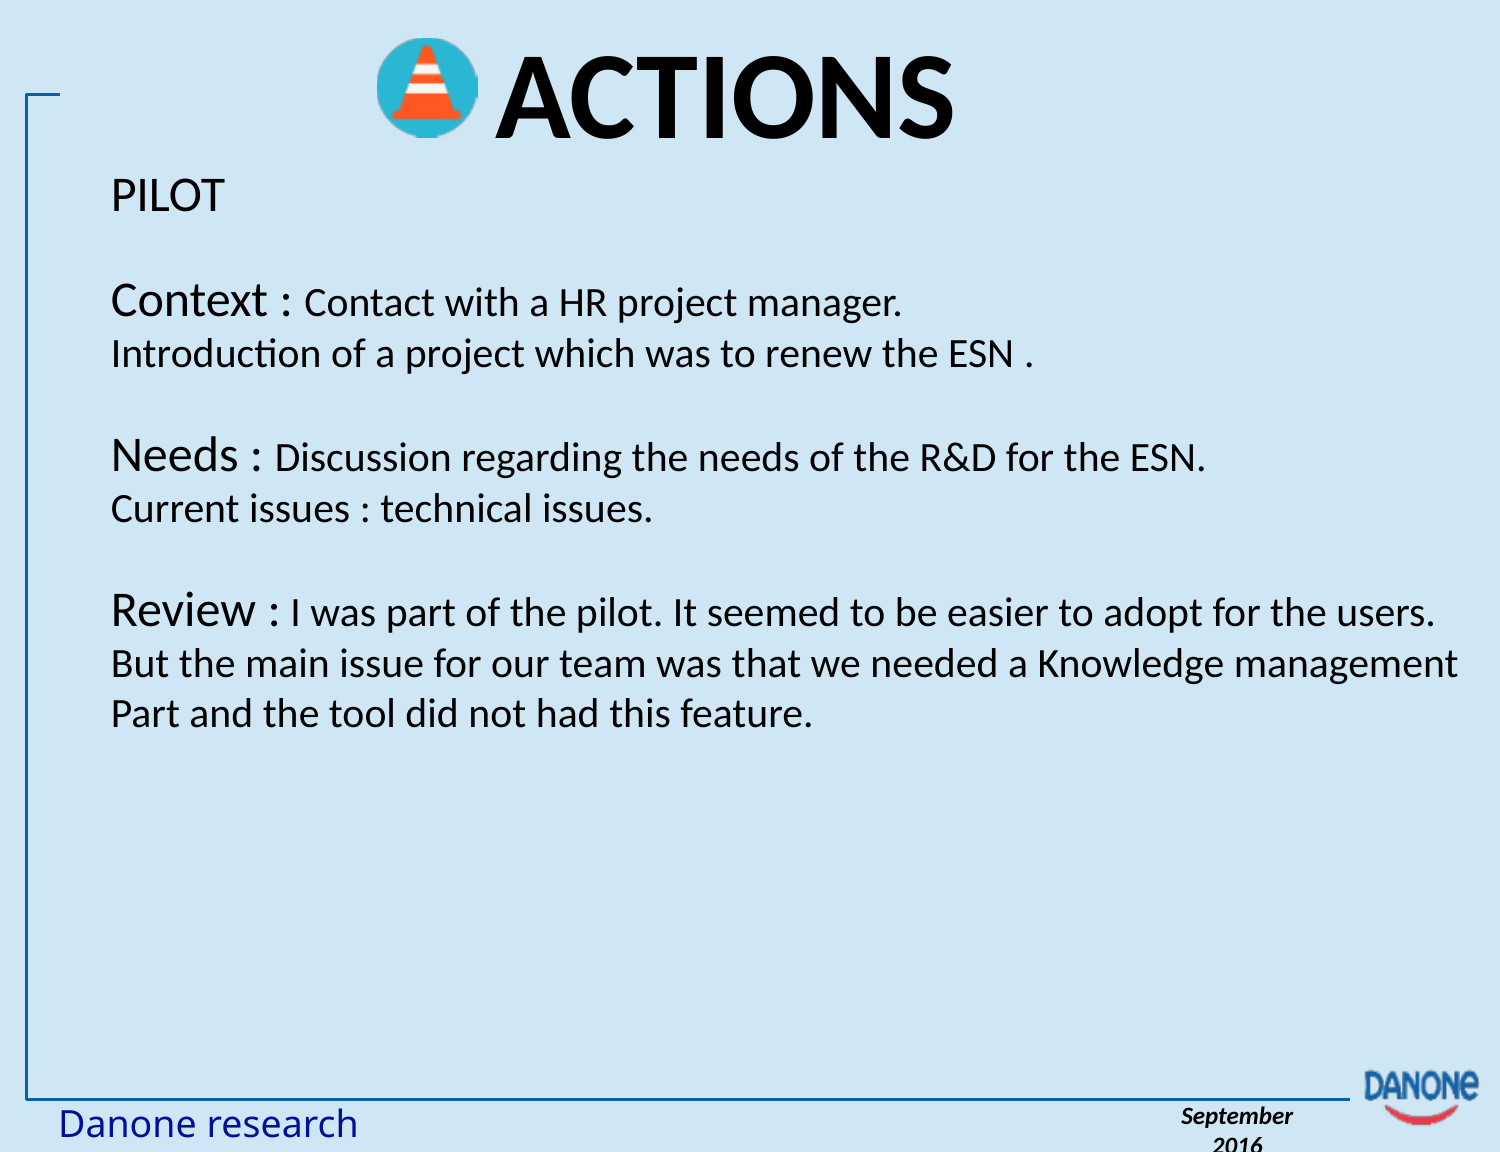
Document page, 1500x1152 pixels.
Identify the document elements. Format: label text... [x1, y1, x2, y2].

text_box Danone research [43, 1092, 392, 1152]
picture [1362, 1067, 1482, 1130]
text_box PILOT Context : Contact with a HR project manager. Introduction of a project which was to renew the ESN . Needs : Discussion regarding the needs of the R&D for the ESN. Current issues : technical issues. Review : I was part of the pilot. It seemed to be easier to adopt for the users. But the main issue for our team was that we needed a Knowledge management Part and the tool did not had this feature. [96, 153, 1430, 799]
text_box September 2016 [1147, 1092, 1327, 1152]
picture [377, 38, 478, 138]
text_box ACTIONS [480, 5, 972, 171]
